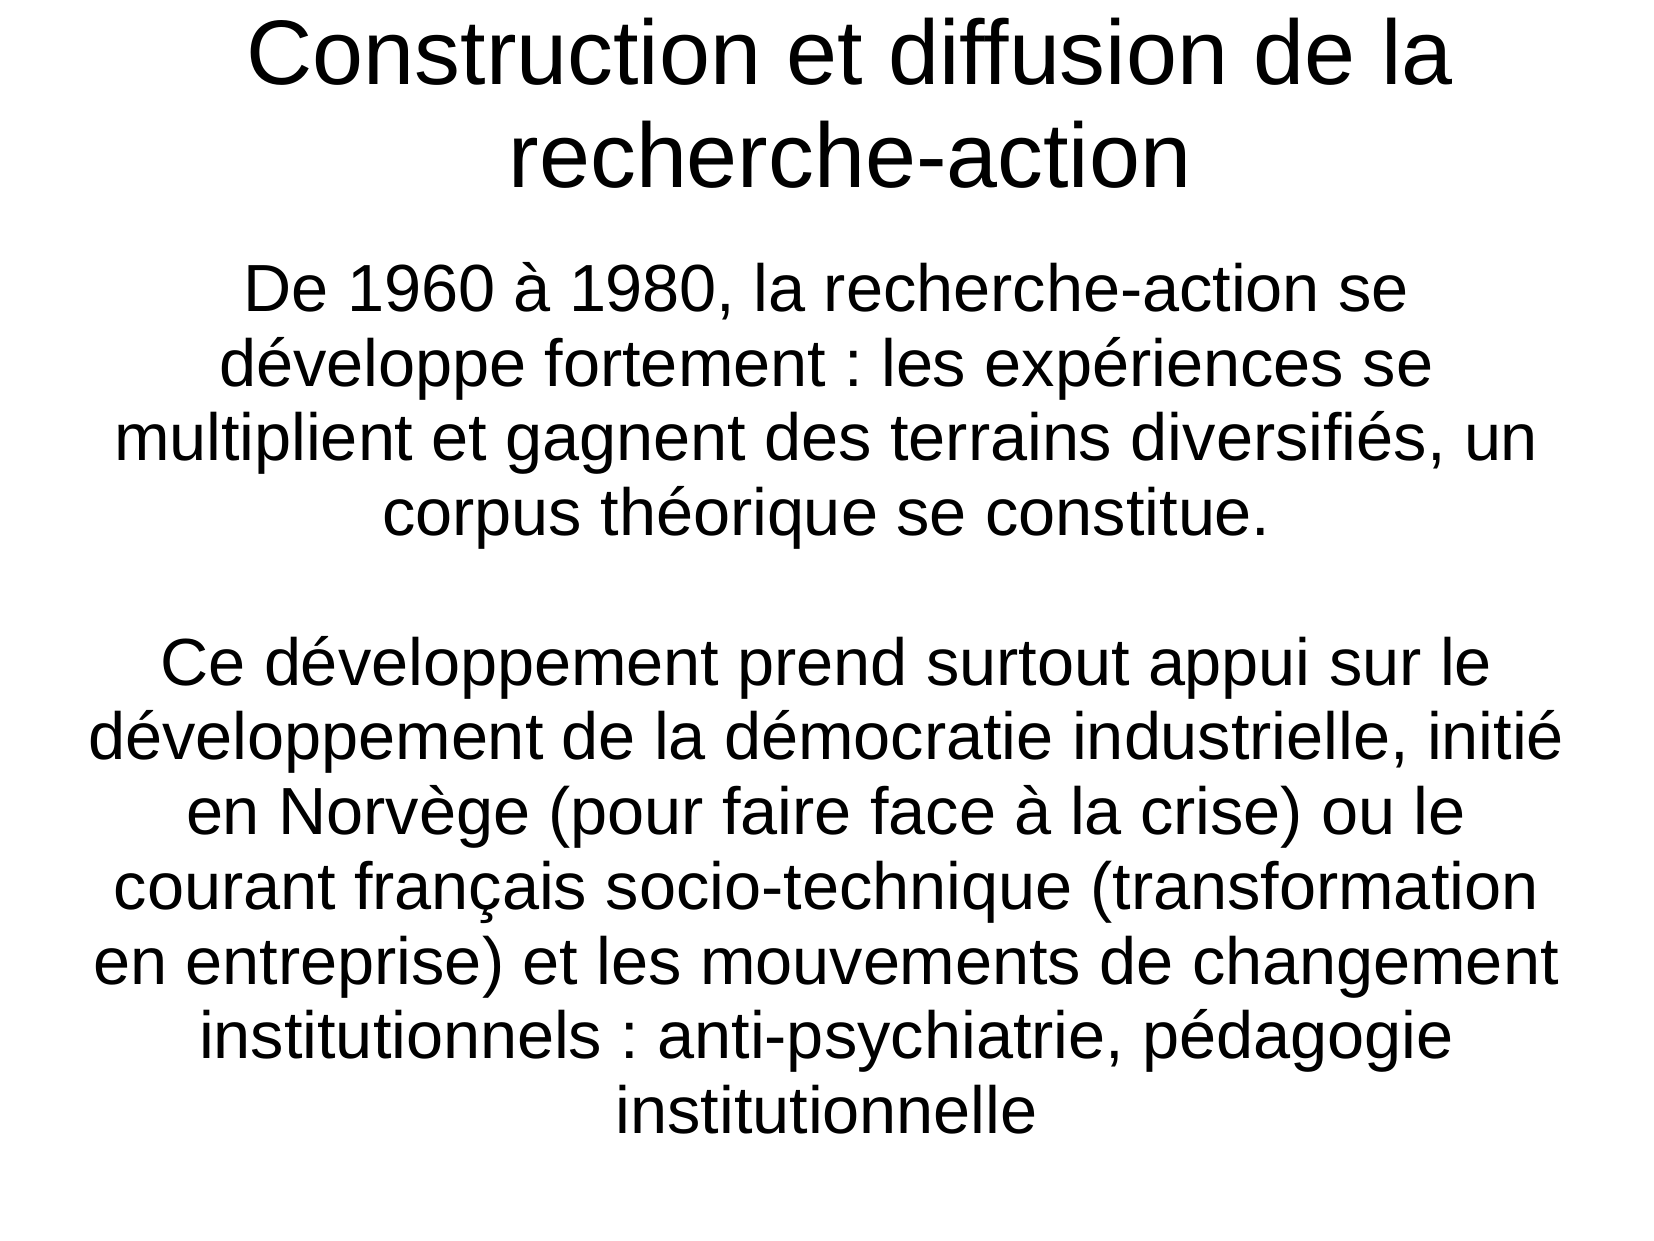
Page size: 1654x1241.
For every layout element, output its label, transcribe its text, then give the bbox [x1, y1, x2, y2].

title Construction et diffusion de la recherche-action [106, 1, 1595, 207]
subtitle De 1960 à 1980, la recherche-action se développe fortement : les expériences se multiplient et gagnent des terrains diversifiés, un corpus théorique se constitue. Ce développement prend surtout appui sur le développement de la démocratie industrielle, initié en Norvège (pour faire face à la crise) ou le courant français socio-technique (transformation en entreprise) et les mouvements de changement institutionnels : anti-psychiatrie, pédagogie institutionnelle [82, 250, 1571, 1149]
